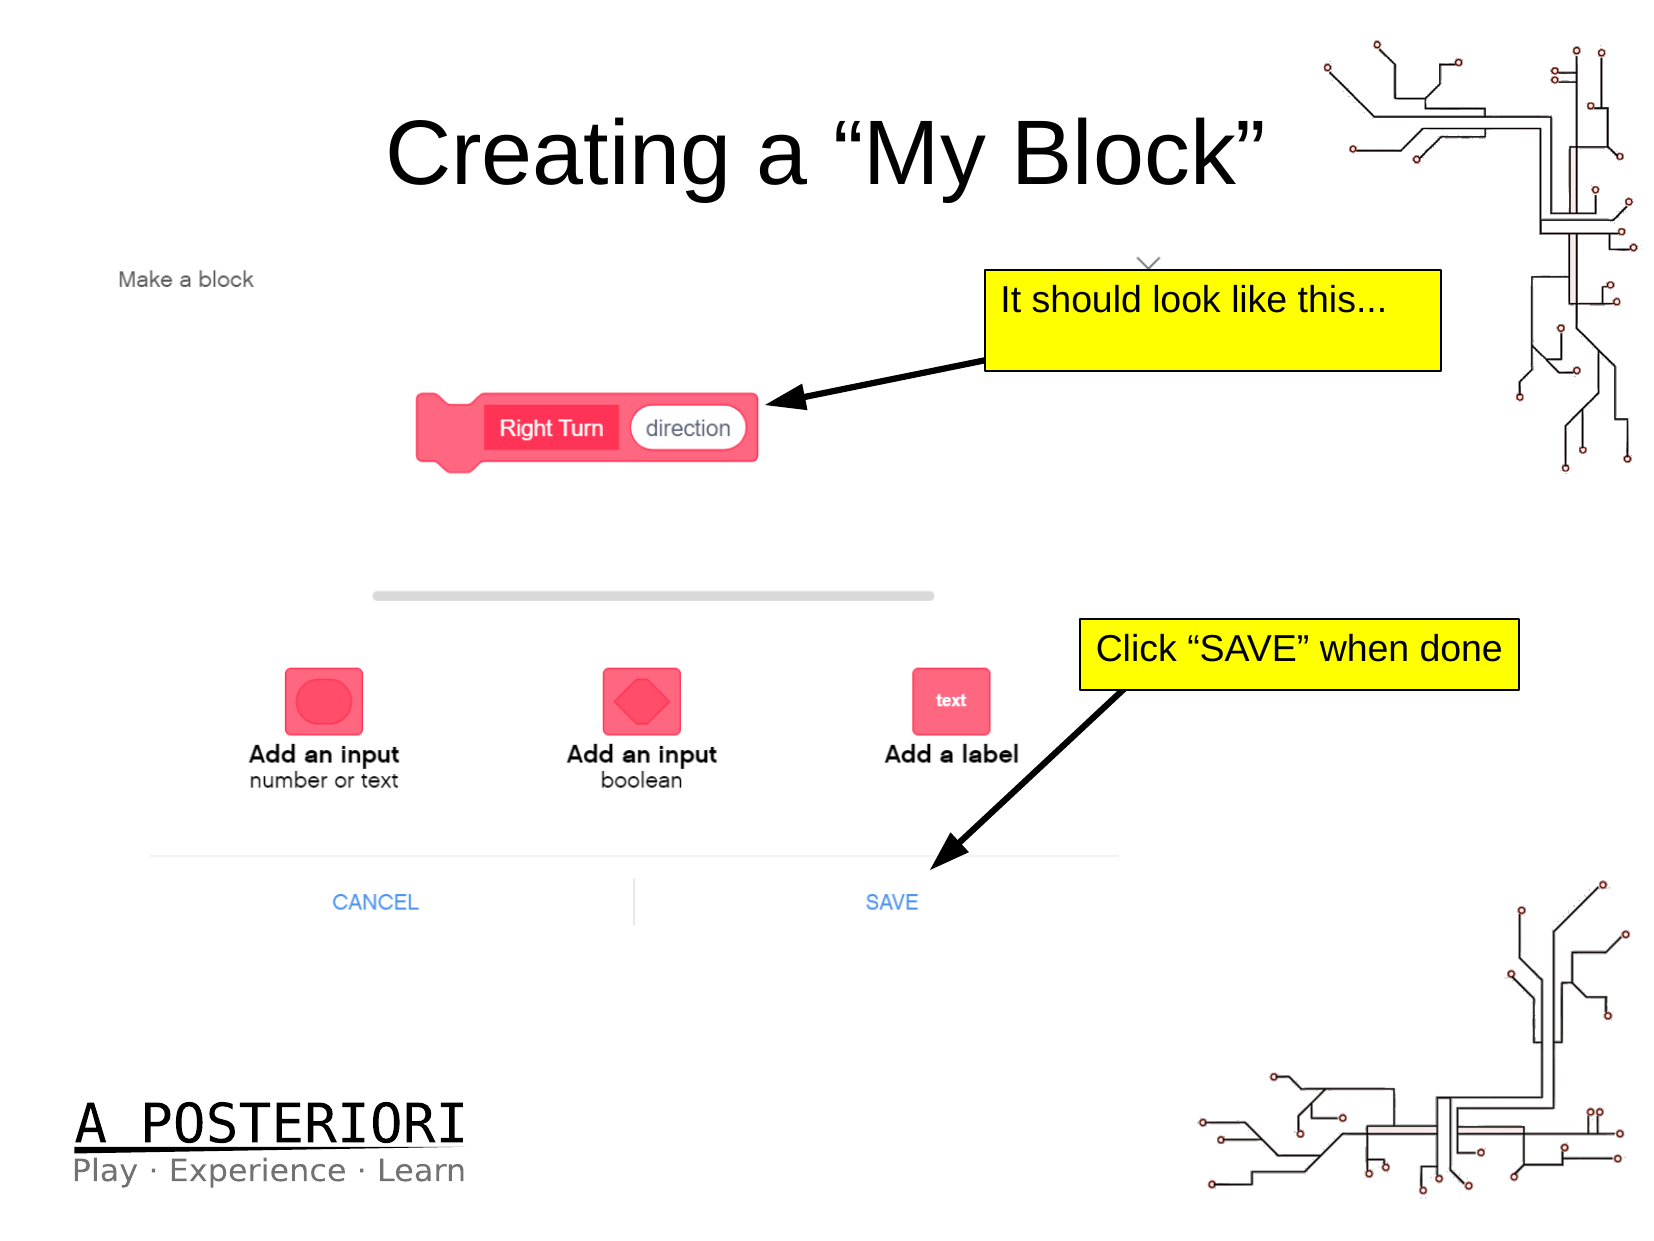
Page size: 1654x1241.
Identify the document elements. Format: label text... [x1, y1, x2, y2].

title Creating a “My Block” [82, 49, 1571, 257]
picture [1305, 35, 1643, 495]
picture [90, 257, 1174, 941]
text_box It should look like this... [984, 270, 1442, 371]
picture [1177, 863, 1635, 1200]
text_box Click “SAVE” when done [1080, 619, 1519, 691]
